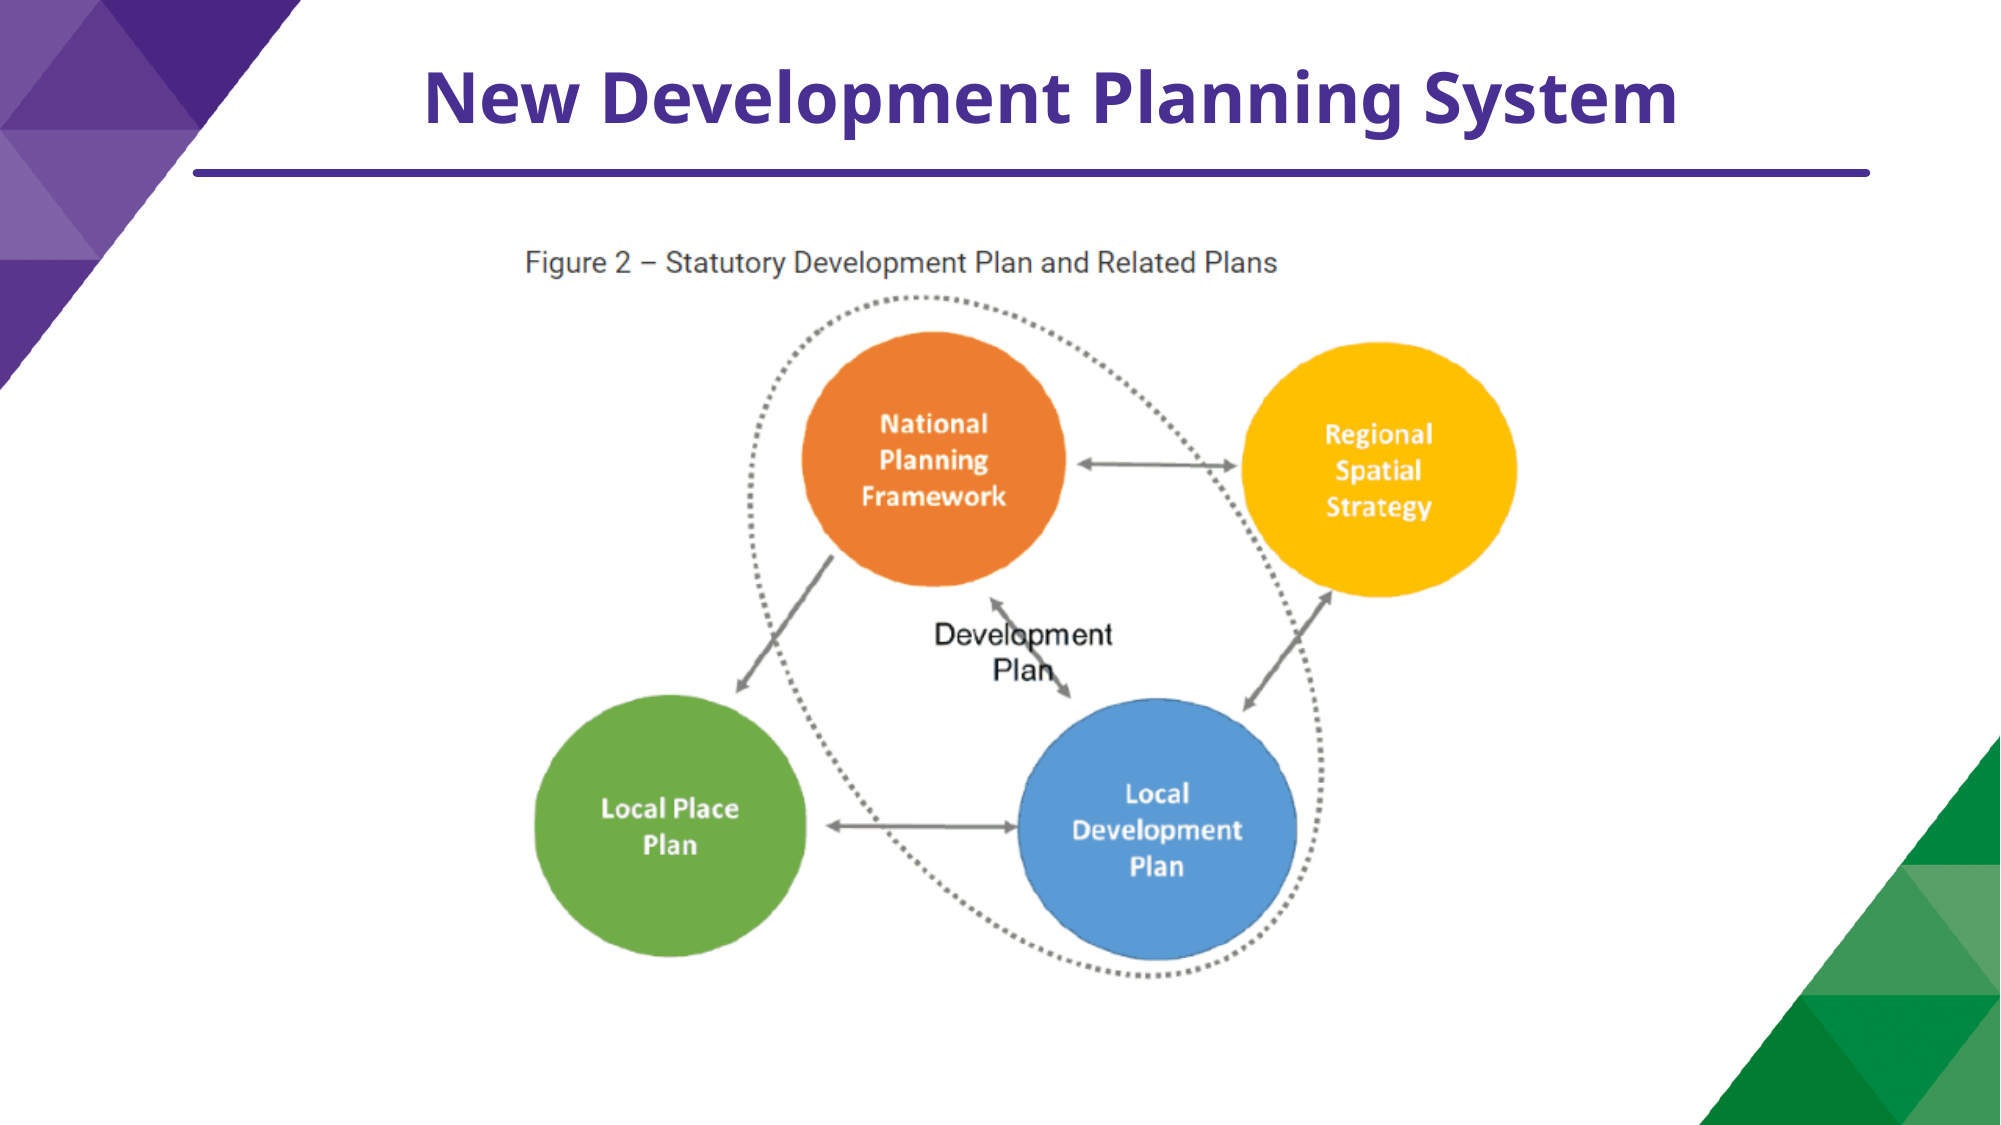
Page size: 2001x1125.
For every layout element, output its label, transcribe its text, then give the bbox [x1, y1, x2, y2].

picture [443, 223, 1554, 1016]
title New Development Planning System [376, 45, 1727, 161]
